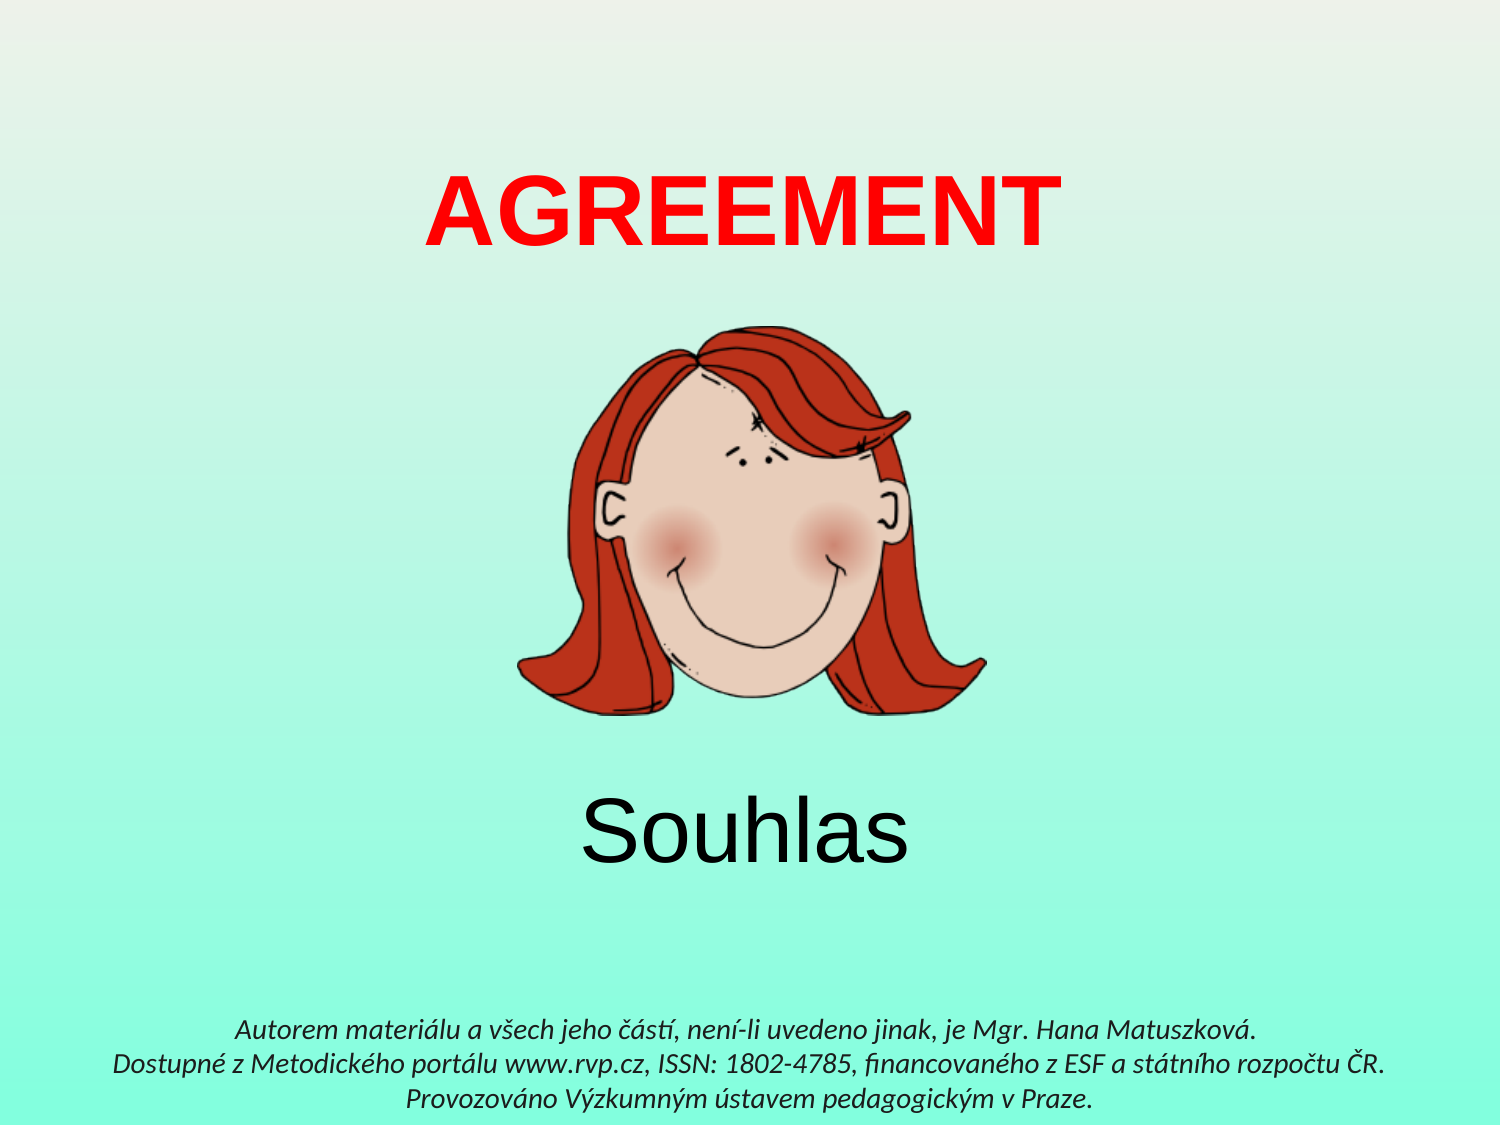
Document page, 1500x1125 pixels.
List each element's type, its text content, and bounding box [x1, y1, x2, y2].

picture [517, 326, 987, 716]
text_box Souhlas [562, 763, 928, 889]
text_box Autorem materiálu a všech jeho částí, není-li uvedeno jinak, je Mgr. Hana Matuszková. Dostupné z Metodického portálu www.rvp.cz, ISSN: 1802-4785, financovaného z ESF a státního rozpočtu ČR. Provozováno Výzkumným ústavem pedagogickým v Praze. [53, 1011, 1447, 1114]
text_box AGREEMENT [409, 137, 1078, 273]
